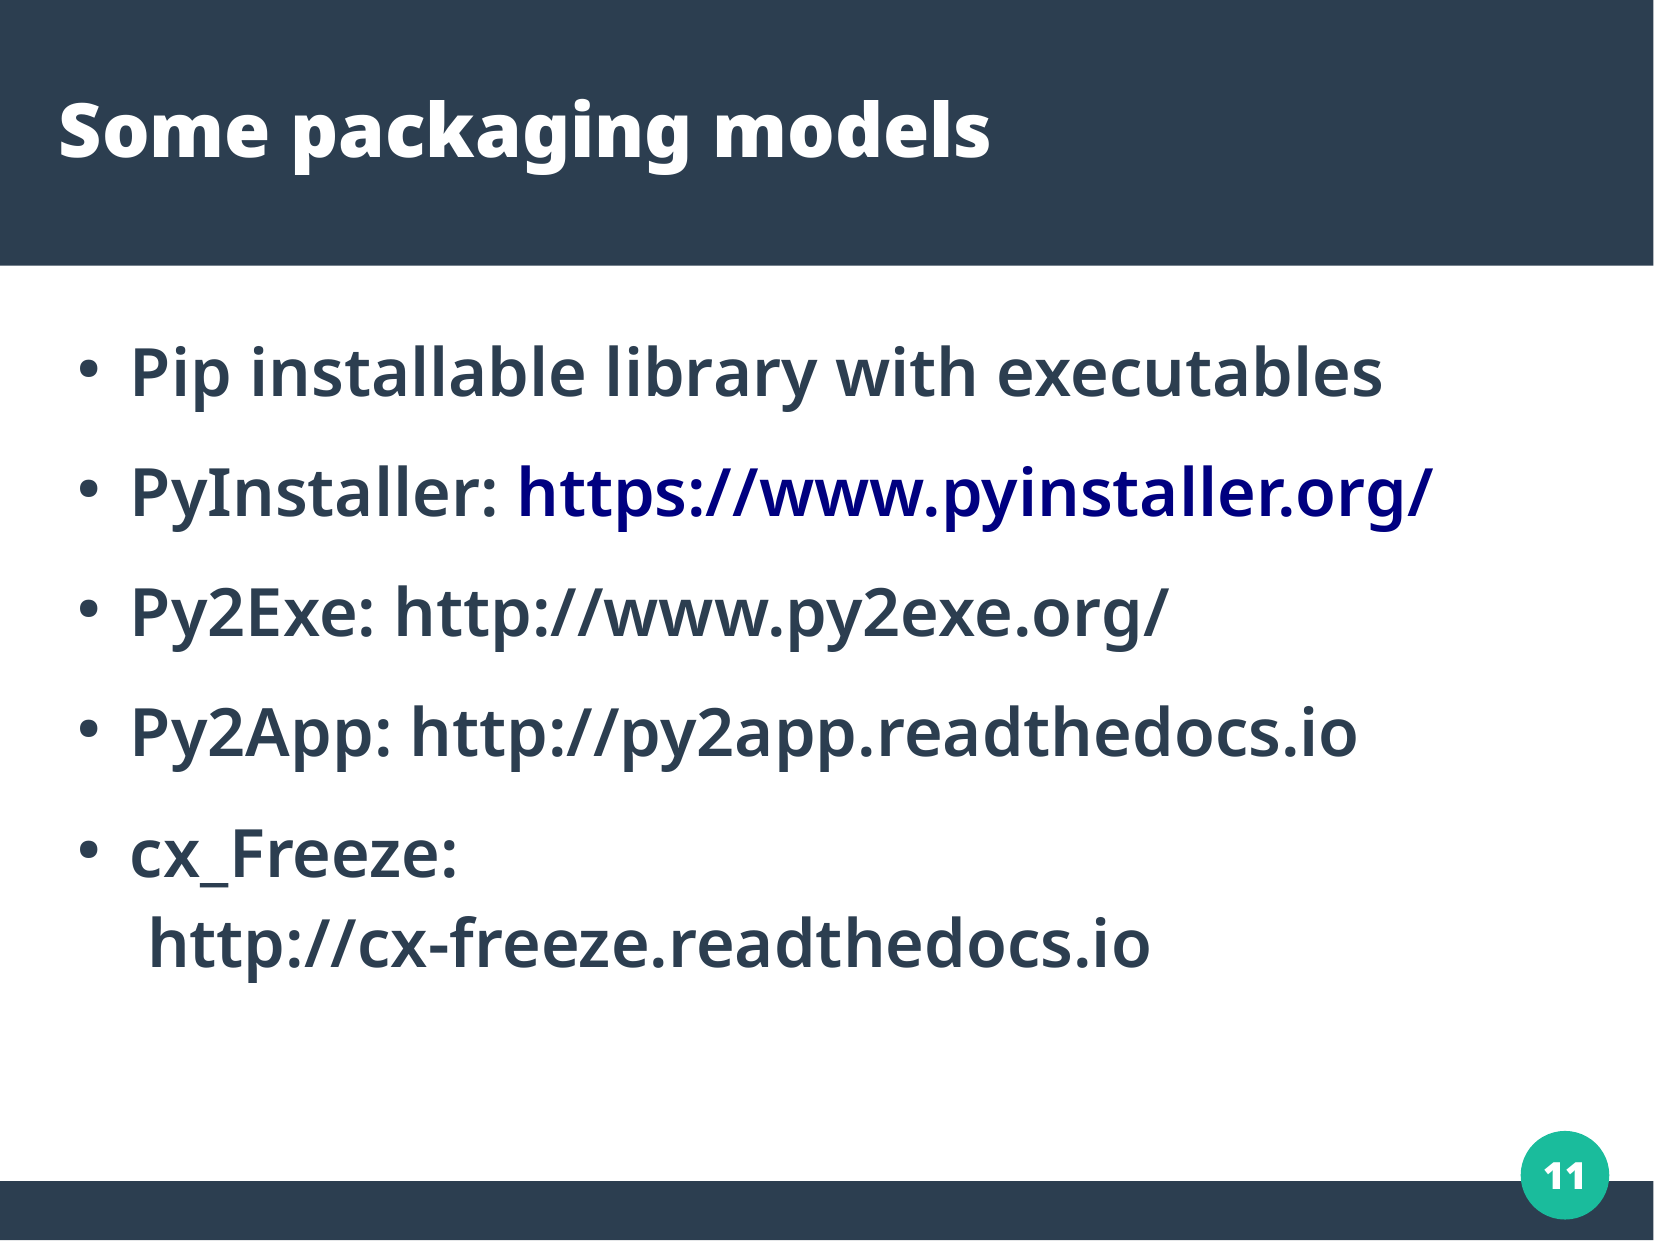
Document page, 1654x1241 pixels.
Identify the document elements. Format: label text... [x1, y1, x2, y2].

list Pip installable library with executables PyInstaller: https://www.pyinstaller.org/ Py2Exe: http://www.py2exe.org/ Py2App: http://py2app.readthedocs.io cx_Freeze: http://cx-freeze.readthedocs.io [59, 324, 1595, 1152]
title Some packaging models [59, 49, 1595, 207]
